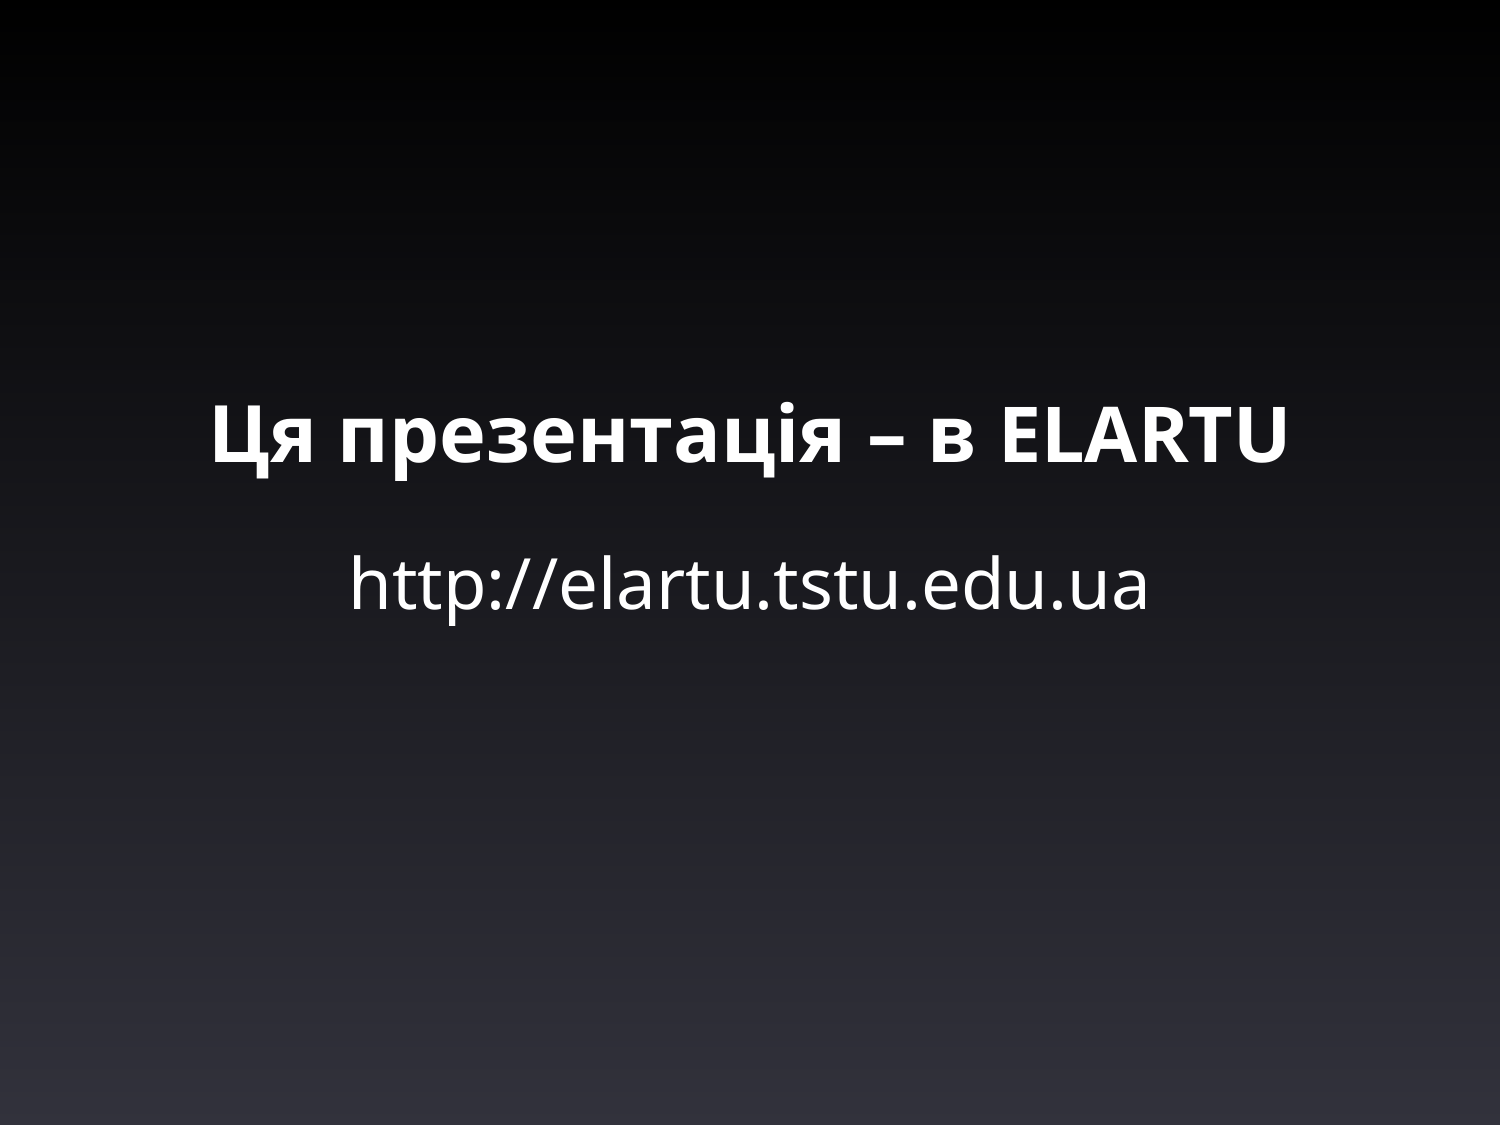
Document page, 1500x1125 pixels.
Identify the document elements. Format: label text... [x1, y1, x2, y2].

title Ця презентація – в ELARTU [24, 337, 1476, 526]
text_box http://elartu.tstu.edu.ua [62, 487, 1438, 675]
